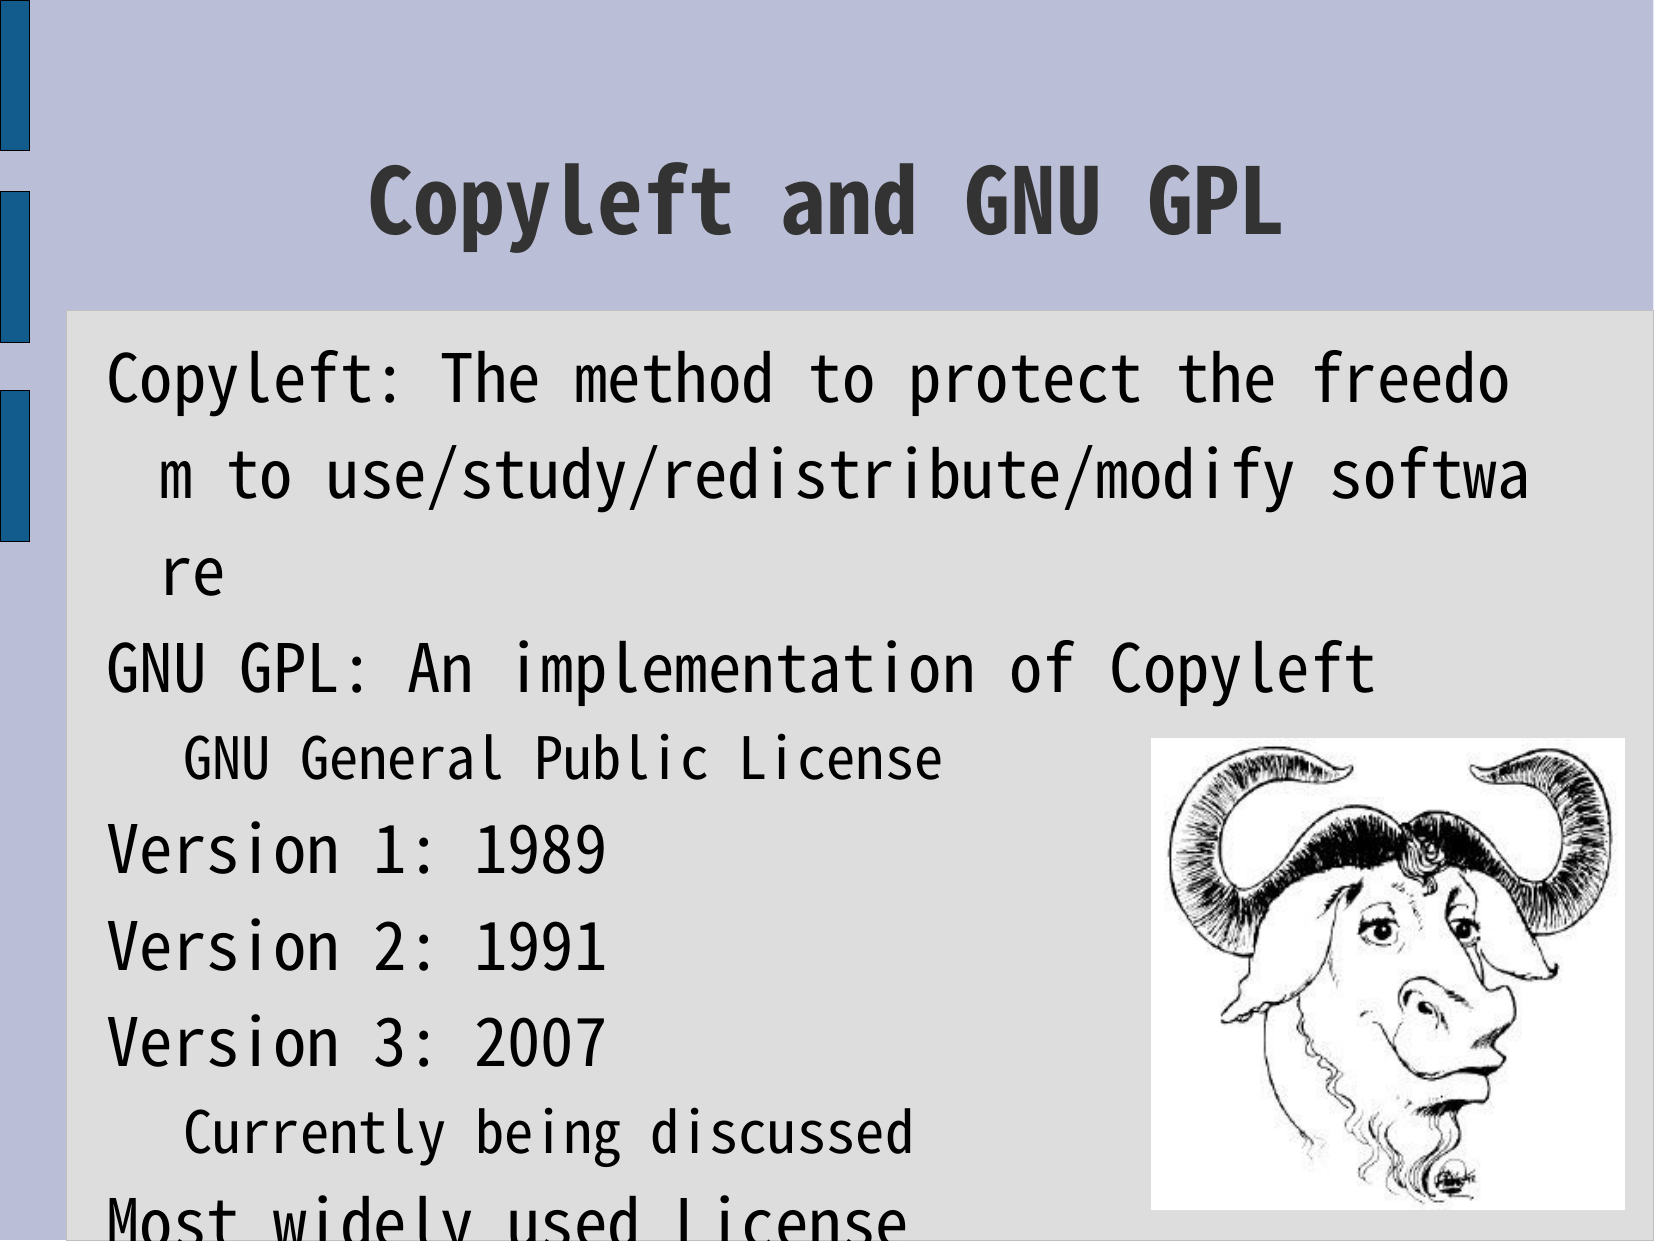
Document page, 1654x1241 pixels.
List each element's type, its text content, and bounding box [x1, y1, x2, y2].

title Copyleft and GNU GPL [121, 91, 1534, 299]
picture [1151, 738, 1625, 1211]
list Copyleft: The method to protect the freedom to use/study/redistribute/modify software GNU GPL: An implementation of Copyleft GNU General Public License Version 1: 1989 Version 2: 1991 Version 3: 2007 Currently being discussed Most widely used License GNU Project Linux MySQL [88, 324, 1534, 1241]
